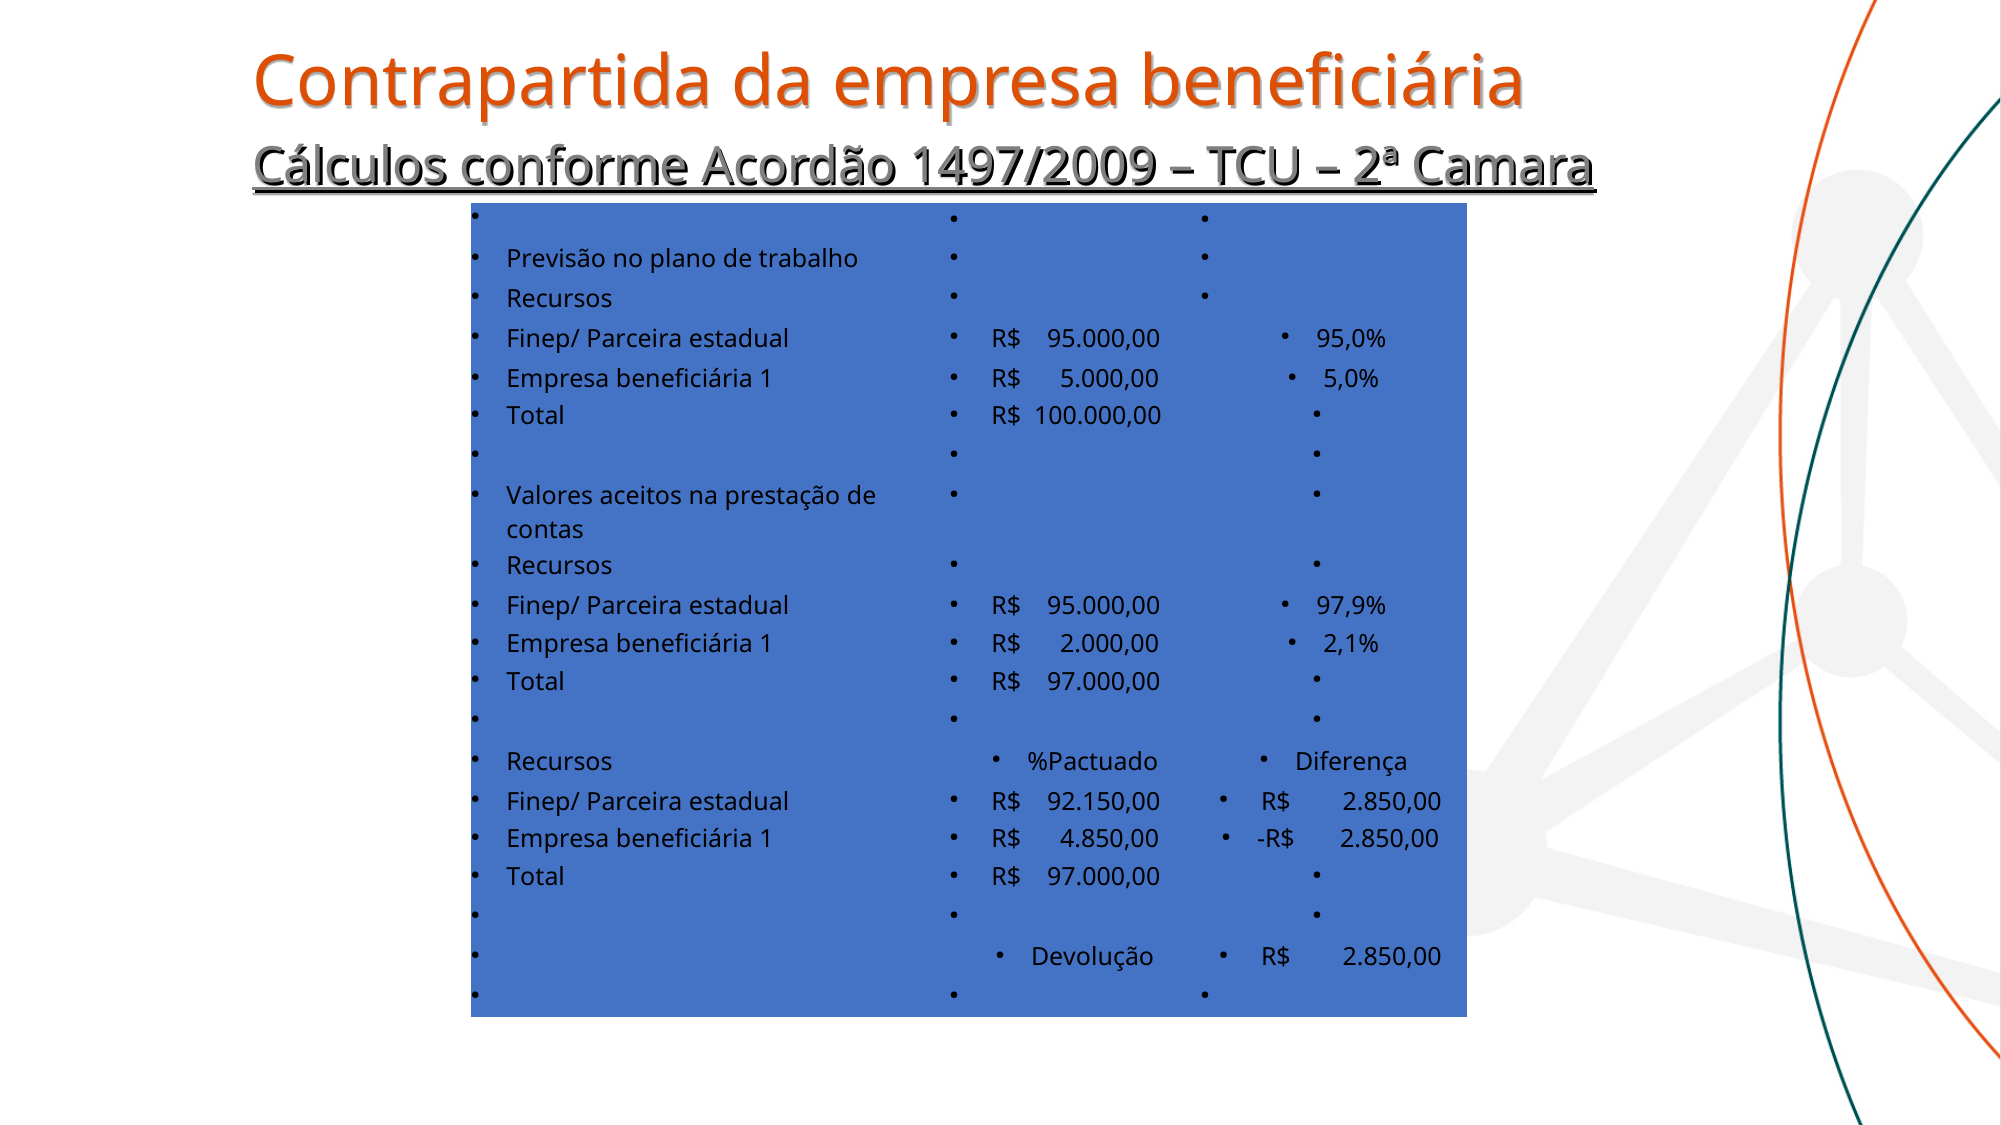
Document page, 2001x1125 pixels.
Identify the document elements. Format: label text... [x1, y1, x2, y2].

table_cell [471, 899, 950, 939]
table_cell Valores aceitos na prestação de contas [471, 478, 950, 548]
table_cell 95,0% [1201, 320, 1467, 360]
table_cell R$ 100.000,00 [950, 398, 1201, 438]
table_cell Empresa beneficiária 1 [471, 626, 950, 663]
table_cell -R$ 2.850,00 [1201, 821, 1467, 859]
table_cell Finep/ Parceira estadual [471, 588, 950, 626]
table_cell [1201, 240, 1467, 280]
table_cell [1201, 398, 1467, 438]
table_cell Diferença [1201, 743, 1467, 783]
table_cell [950, 478, 1201, 548]
table_cell Total [471, 663, 950, 703]
table_cell [1201, 703, 1467, 743]
table_cell 5,0% [1201, 360, 1467, 398]
table_cell R$ 97.000,00 [950, 663, 1201, 703]
table_cell R$ 2.850,00 [1201, 939, 1467, 979]
table_cell R$ 92.150,00 [950, 783, 1201, 821]
table_header [950, 203, 1201, 240]
table_cell Recursos [471, 743, 950, 783]
table_cell [1201, 280, 1467, 320]
table_cell [471, 438, 950, 478]
table_cell [1201, 899, 1467, 939]
table_cell [1201, 979, 1467, 1017]
table_header [471, 203, 950, 240]
table_cell R$ 5.000,00 [950, 360, 1201, 398]
table_cell [1201, 663, 1467, 703]
table_cell [1201, 478, 1467, 548]
table_cell [1201, 548, 1467, 588]
table_cell Finep/ Parceira estadual [471, 320, 950, 360]
table_cell [950, 899, 1201, 939]
table_cell R$ 95.000,00 [950, 320, 1201, 360]
table_cell Total [471, 398, 950, 438]
table_cell 97,9% [1201, 588, 1467, 626]
table_cell %Pactuado [950, 743, 1201, 783]
text_box Contrapartida da empresa beneficiária [237, 27, 1556, 125]
table_cell [950, 979, 1201, 1017]
table_cell Recursos [471, 280, 950, 320]
table_cell [1201, 859, 1467, 899]
table_cell R$ 2.850,00 [1201, 783, 1467, 821]
table_cell [1201, 438, 1467, 478]
table_cell [950, 240, 1201, 280]
table_cell Devolução [950, 939, 1201, 979]
table_cell Empresa beneficiária 1 [471, 360, 950, 398]
table_cell [471, 979, 950, 1017]
table_cell Recursos [471, 548, 950, 588]
table_cell R$ 97.000,00 [950, 859, 1201, 899]
table_cell [950, 438, 1201, 478]
text_box Cálculos conforme Acordão 1497/2009 – TCU – 2ª Camara [237, 125, 1627, 202]
table_cell Finep/ Parceira estadual [471, 783, 950, 821]
table_cell [471, 939, 950, 979]
table_cell R$ 2.000,00 [950, 626, 1201, 663]
table_cell Empresa beneficiária 1 [471, 821, 950, 859]
table_cell R$ 4.850,00 [950, 821, 1201, 859]
table_cell Total [471, 859, 950, 899]
table_cell [950, 703, 1201, 743]
table_cell Previsão no plano de trabalho [471, 240, 950, 280]
table_header [1201, 203, 1467, 240]
table_cell [950, 280, 1201, 320]
table_cell 2,1% [1201, 626, 1467, 663]
table_cell [950, 548, 1201, 588]
table_cell [471, 703, 950, 743]
table_cell R$ 95.000,00 [950, 588, 1201, 626]
